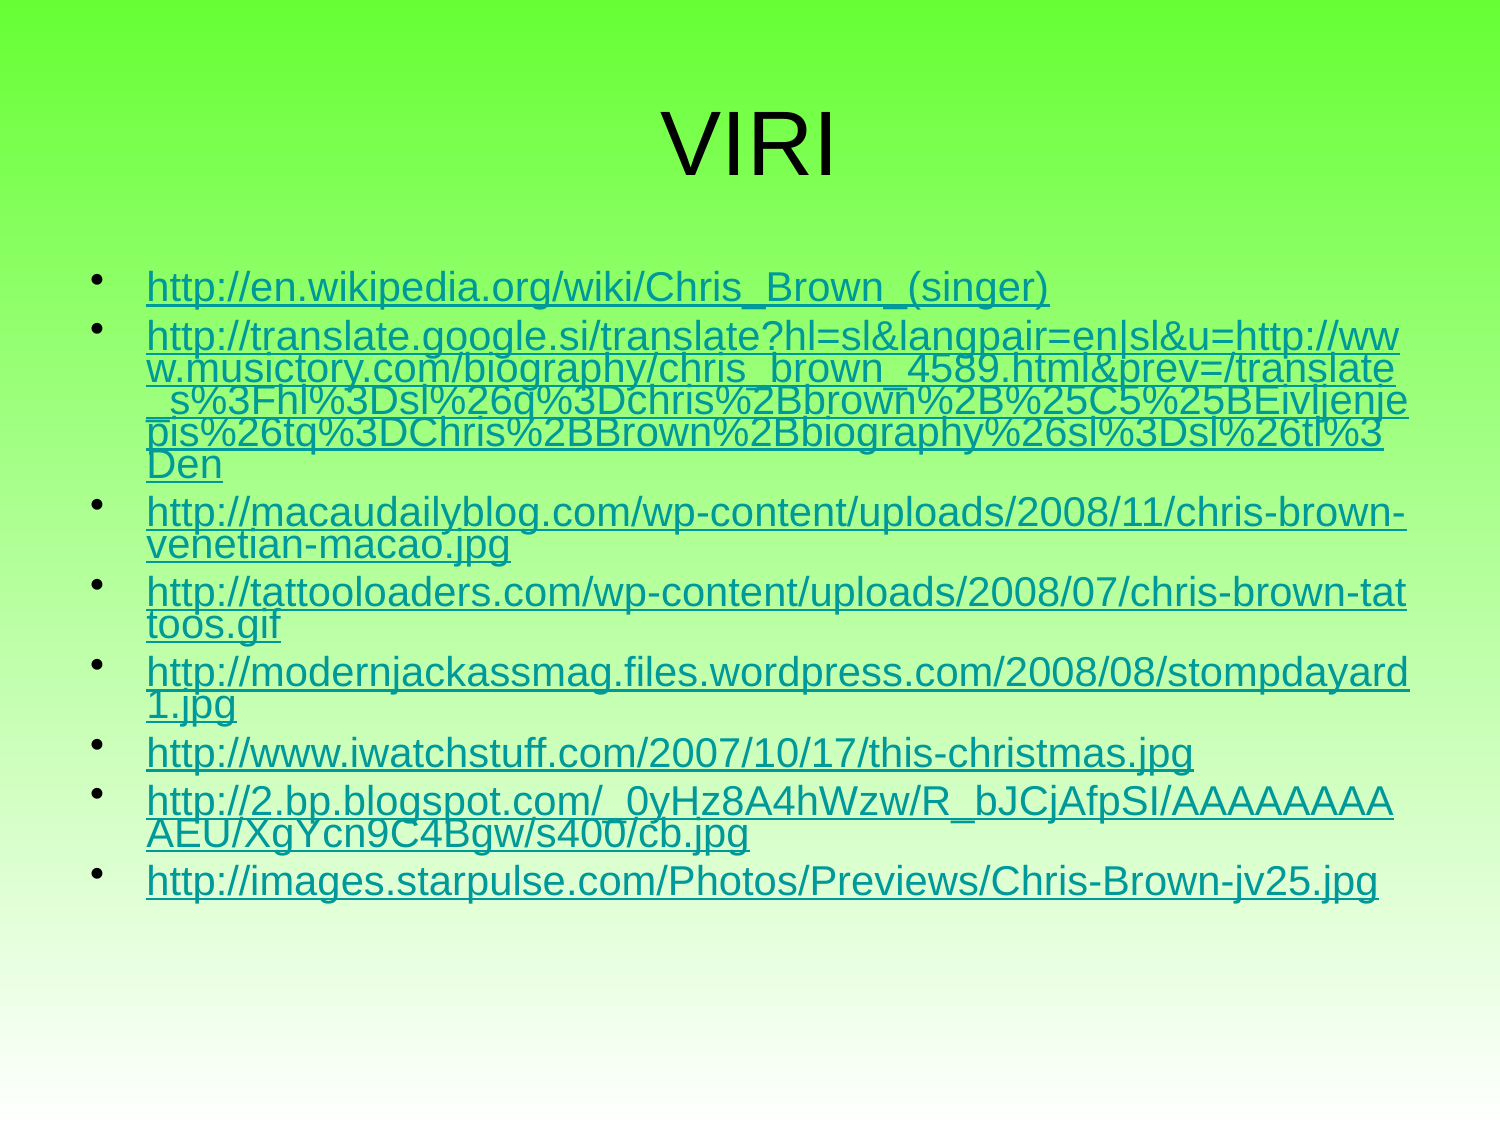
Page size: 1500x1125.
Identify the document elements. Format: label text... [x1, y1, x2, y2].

title VIRI [75, 45, 1425, 233]
list http://en.wikipedia.org/wiki/Chris_Brown_(singer) http://translate.google.si/translate?hl=sl&langpair=en|sl&u=http://www.musictory.com/biography/chris_brown_4589.html&prev=/translate_s%3Fhl%3Dsl%26q%3Dchris%2Bbrown%2B%25C5%25BEivljenjepis%26tq%3DChris%2BBrown%2Bbiography%26sl%3Dsl%26tl%3Den http://macaudailyblog.com/wp-content/uploads/2008/11/chris-brown-venetian-macao.jpg http://tattooloaders.com/wp-content/uploads/2008/07/chris-brown-tattoos.gif http://modernjackassmag.files.wordpress.com/2008/08/stompdayard1.jpg http://www.iwatchstuff.com/2007/10/17/this-christmas.jpg http://2.bp.blogspot.com/_0yHz8A4hWzw/R_bJCjAfpSI/AAAAAAAAAEU/XgYcn9C4Bgw/s400/cb.jpg http://images.starpulse.com/Photos/Previews/Chris-Brown-jv25.jpg [75, 262, 1425, 1005]
